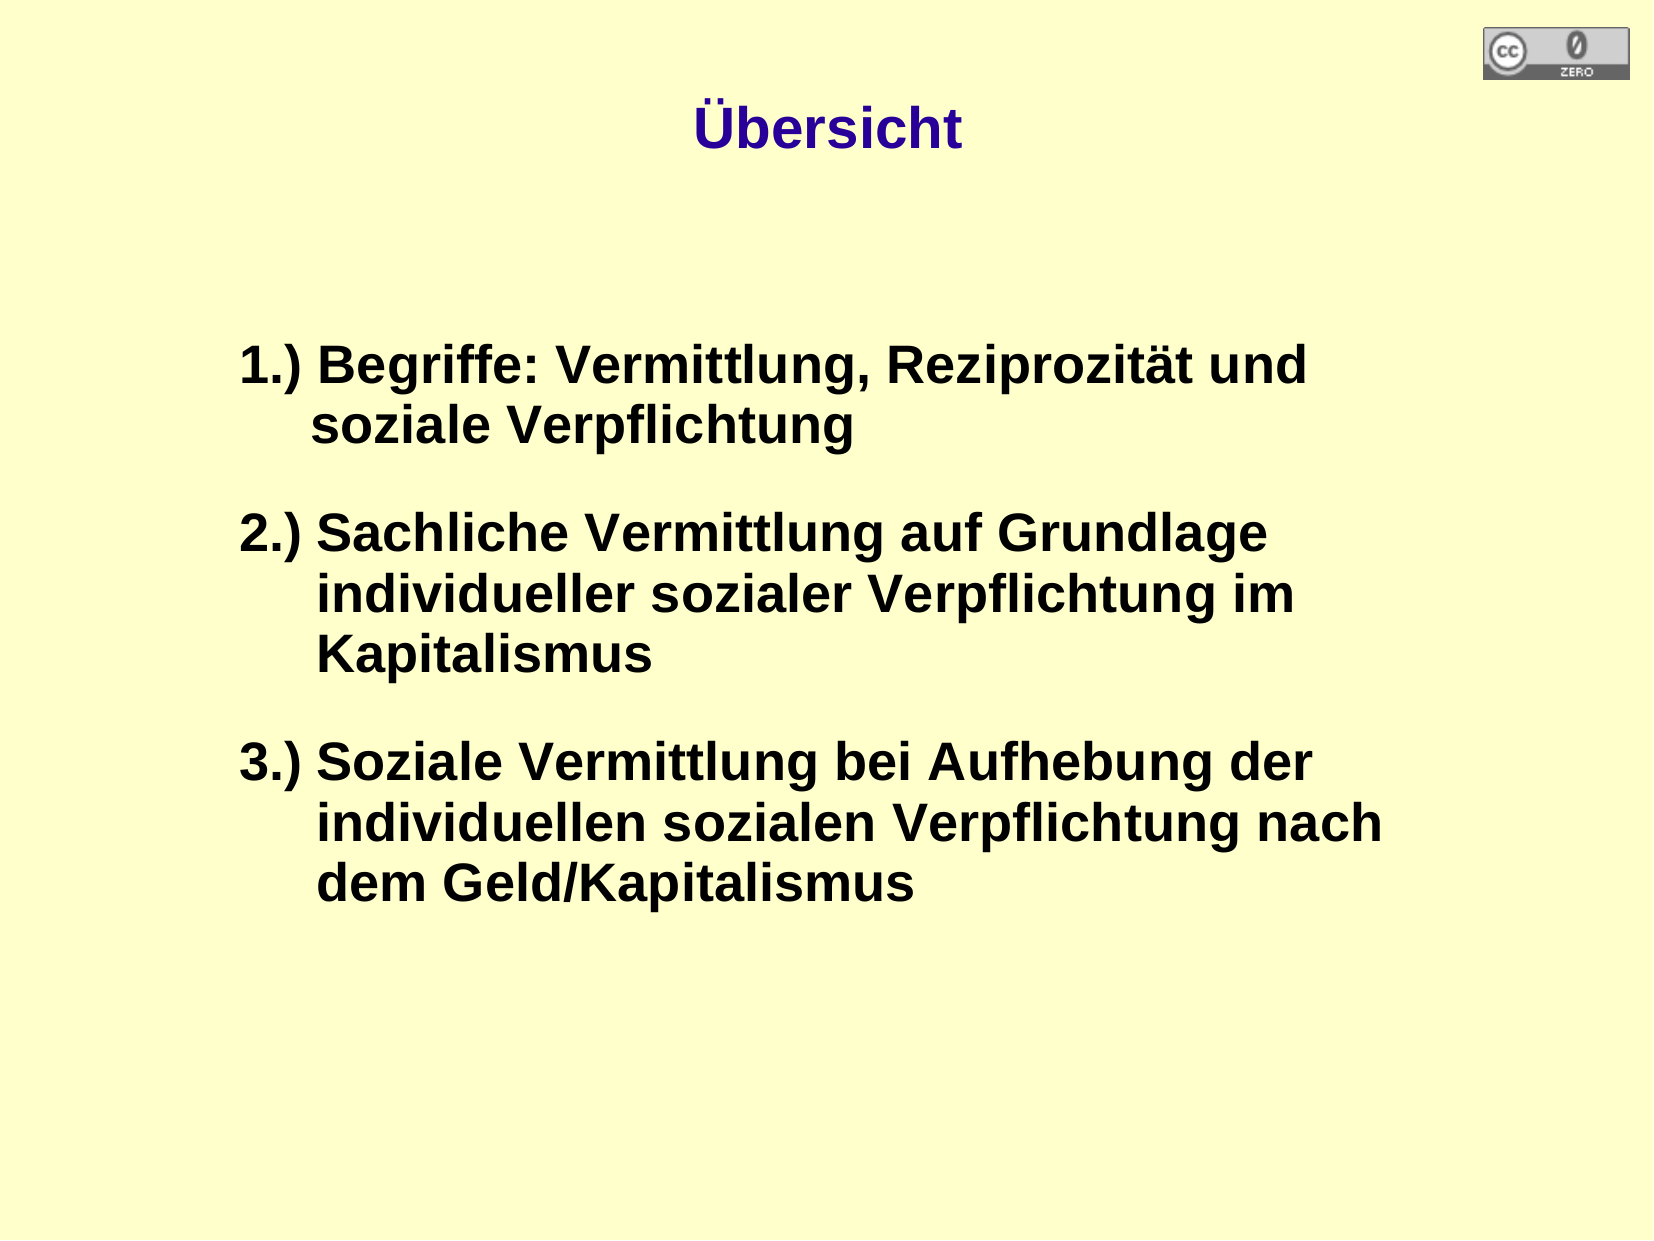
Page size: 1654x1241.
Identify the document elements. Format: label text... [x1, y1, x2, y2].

title Übersicht [86, 49, 1571, 207]
list 1.) Begriffe: Vermittlung, Reziprozität und soziale Verpflichtung 2.) Sachliche Vermittlung auf Grundlage individueller sozialer Verpflichtung im Kapitalismus 3.) Soziale Vermittlung bei Aufhebung der individuellen sozialen Verpflichtung nach dem Geld/Kapitalismus [239, 226, 1418, 1034]
picture [1483, 27, 1630, 80]
